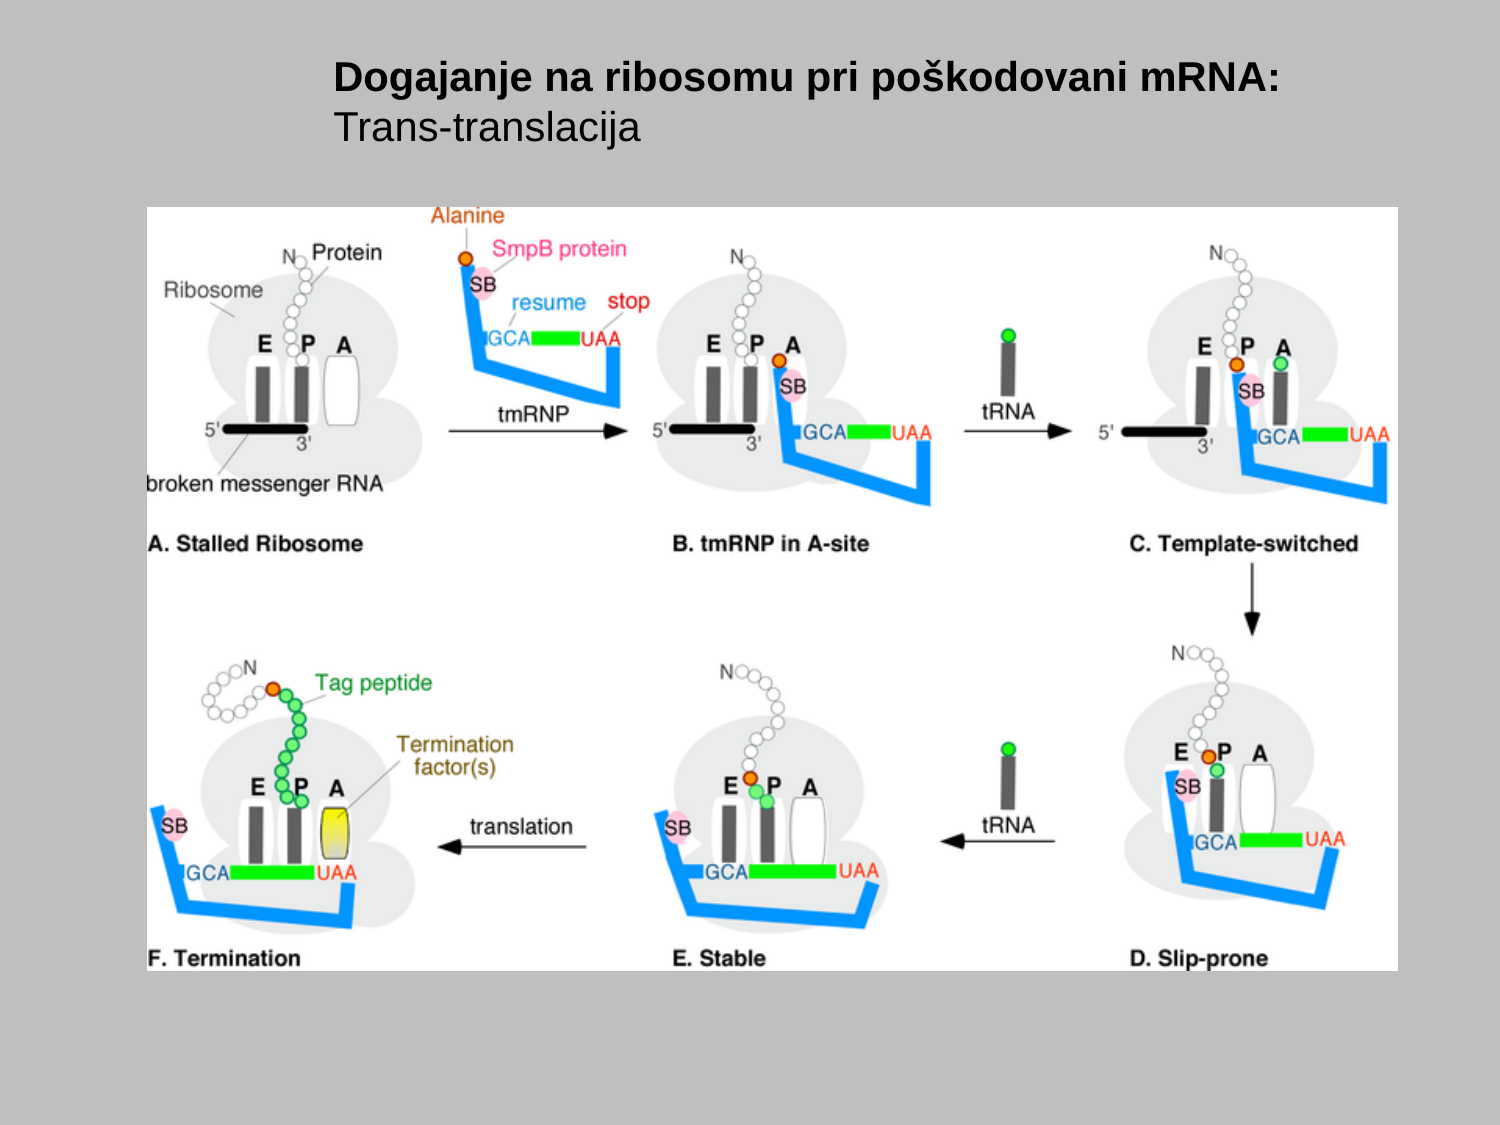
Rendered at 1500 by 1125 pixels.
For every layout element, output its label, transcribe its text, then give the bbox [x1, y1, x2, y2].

text_box Dogajanje na ribosomu pri poškodovani mRNA: Trans-translacija [318, 42, 1297, 158]
picture [147, 207, 1398, 971]
